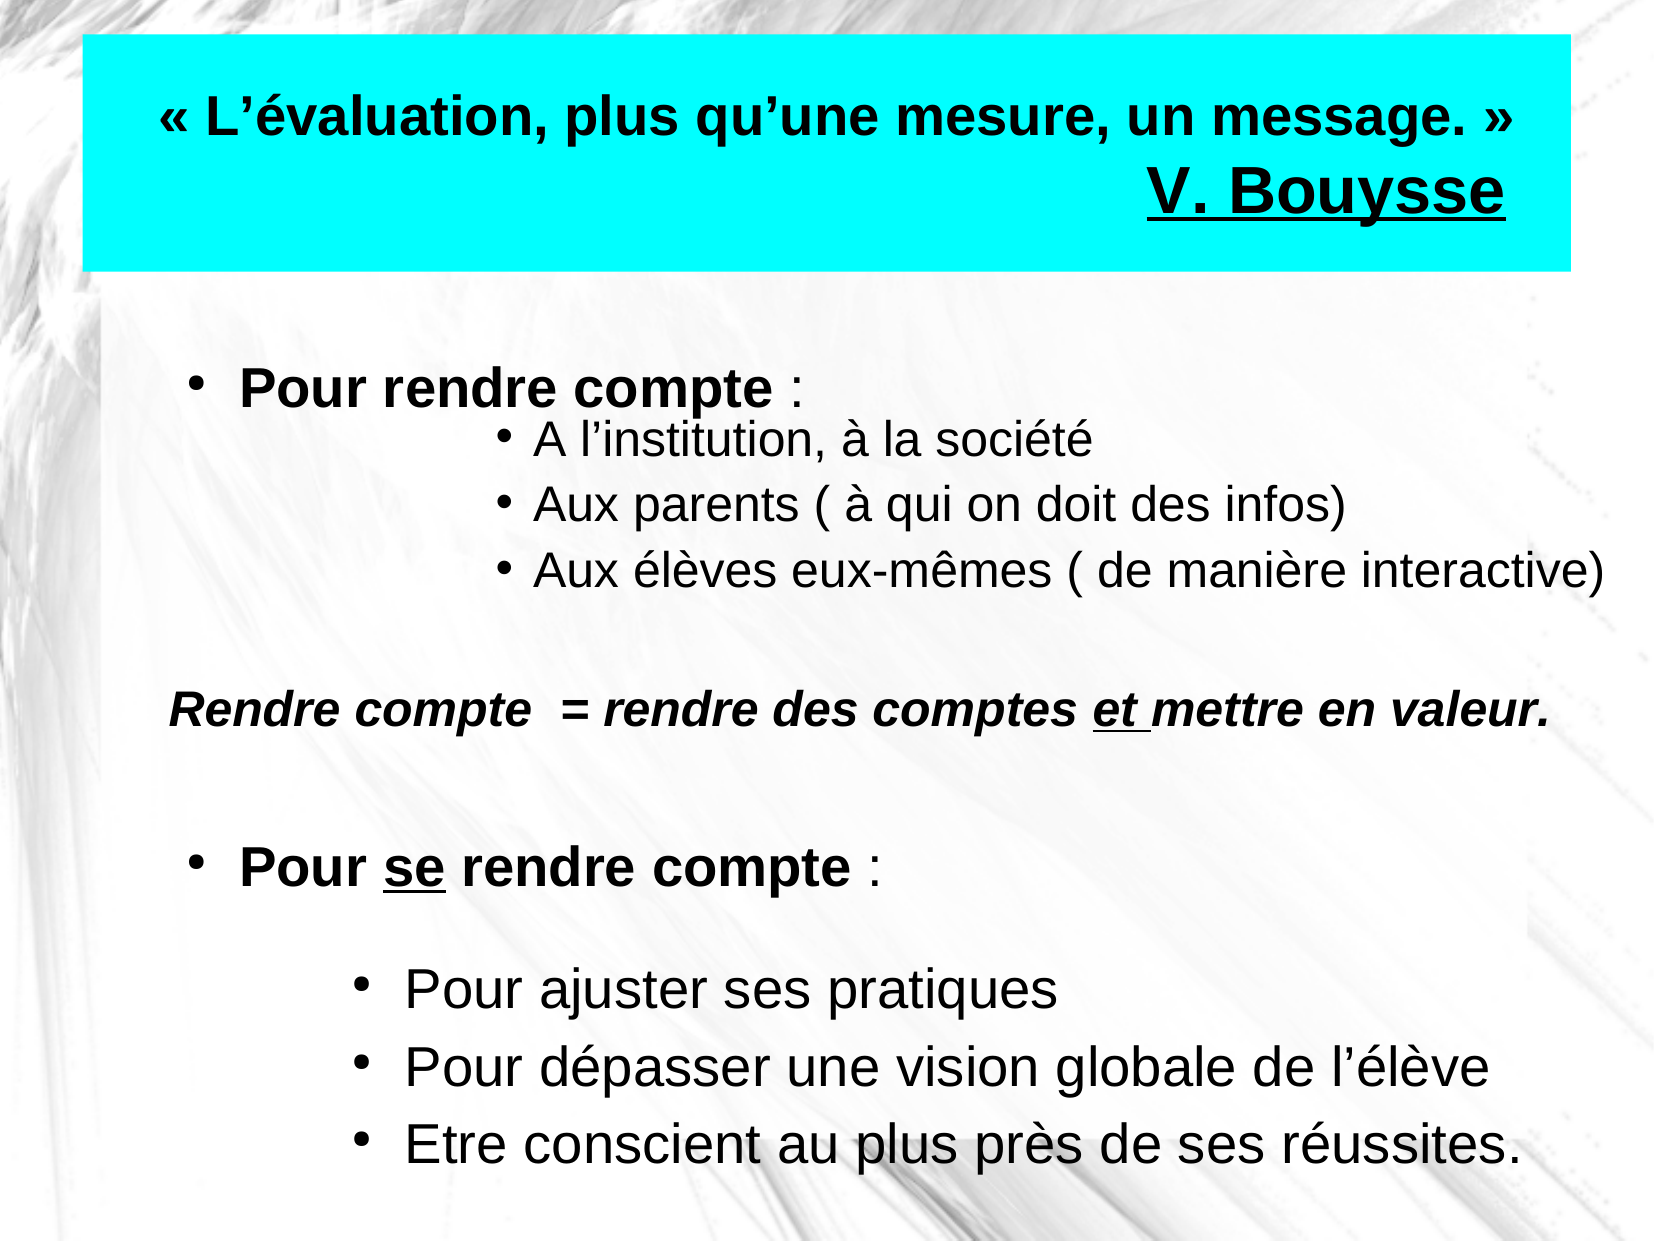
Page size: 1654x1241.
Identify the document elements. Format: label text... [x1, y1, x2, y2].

picture [0, 0, 1654, 1241]
title « L’évaluation, plus qu’une mesure, un message. » V. Bouysse [82, 34, 1571, 272]
list Pour rendre compte : A l’institution, à la société Aux parents ( à qui on doit des infos) Aux élèves eux-mêmes ( de manière interactive) Rendre compte = rendre des comptes et mettre en valeur. Pour se rendre compte : Pour ajuster ses pratiques Pour dépasser une vision globale de l’élève Etre conscient au plus près de ses réussites. [153, 274, 1642, 1241]
